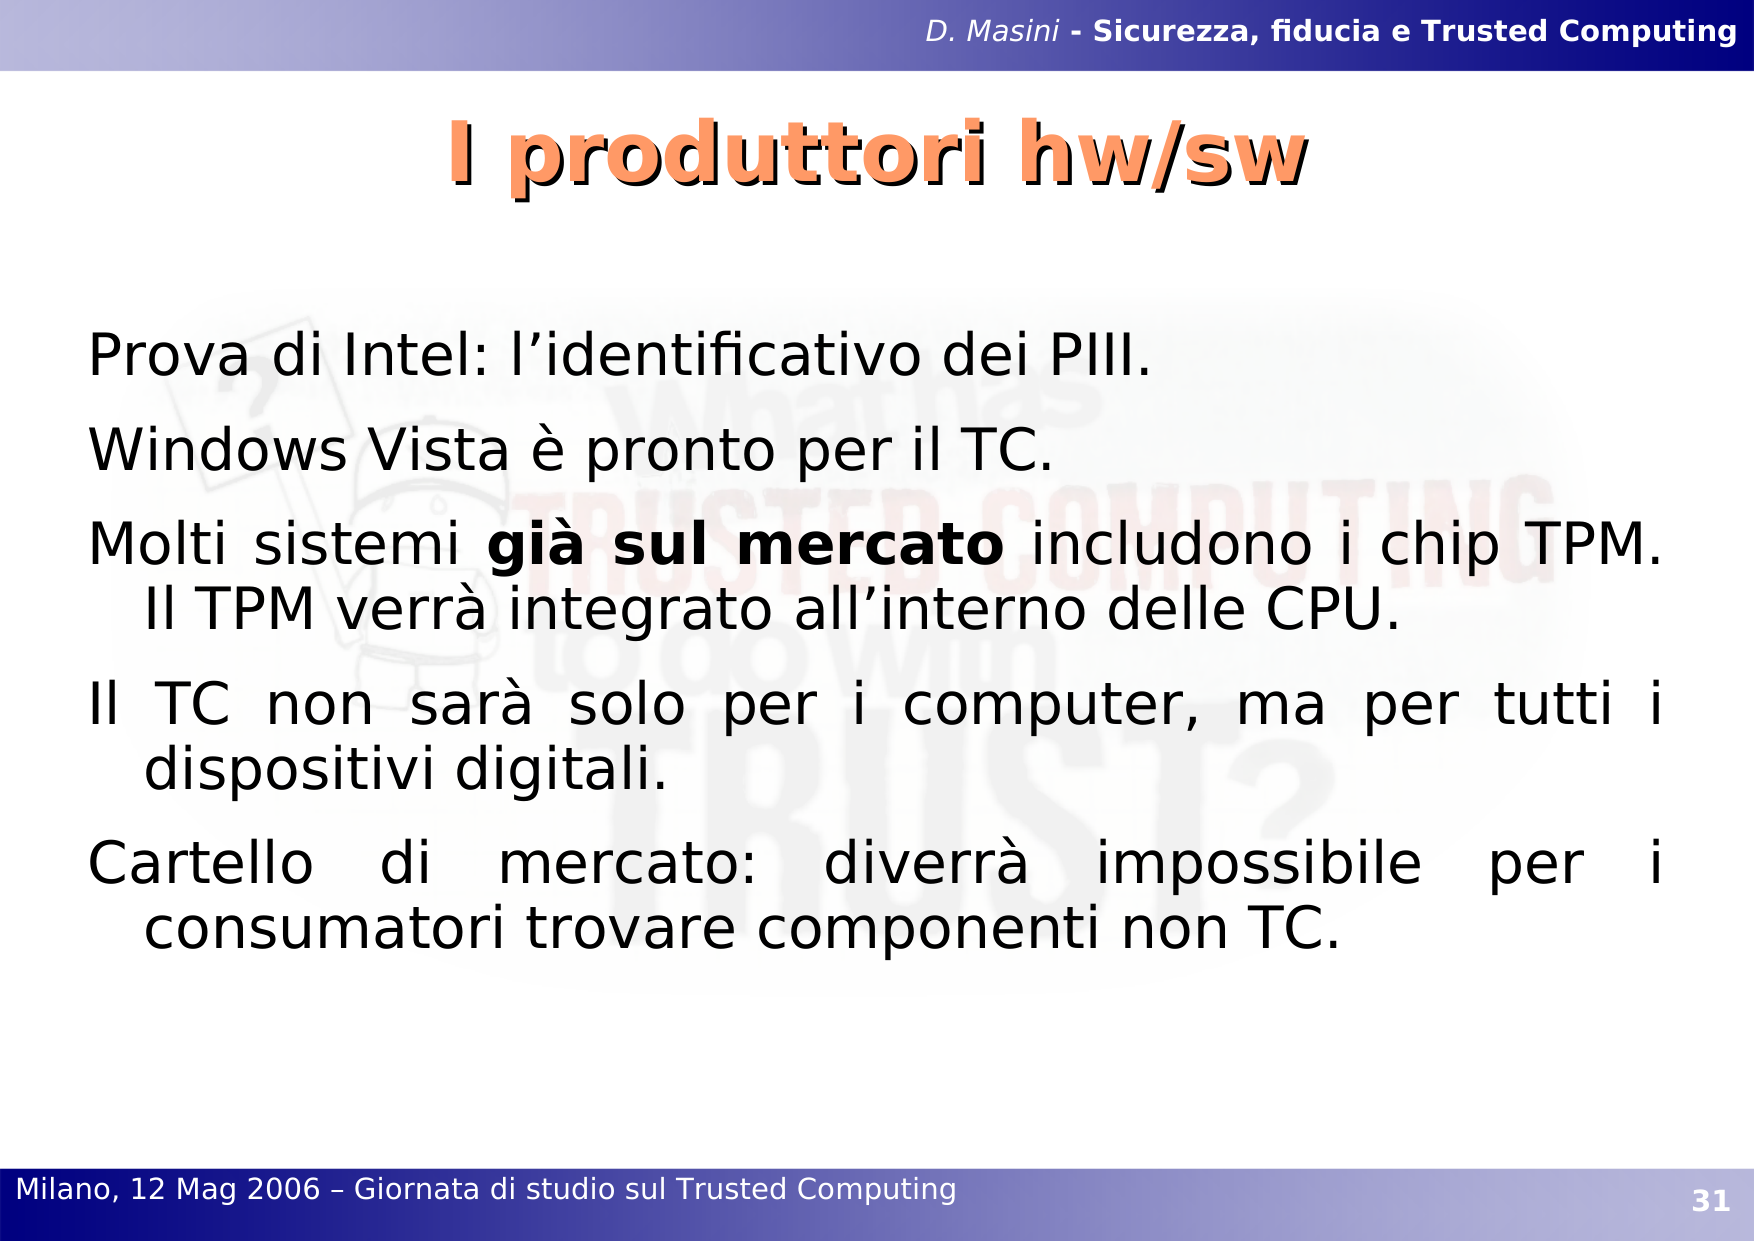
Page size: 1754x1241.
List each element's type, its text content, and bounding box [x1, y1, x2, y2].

text_box <numero> [1641, 1185, 1732, 1223]
title I produttori hw/sw [87, 49, 1667, 257]
list Prova di Intel: l’identificativo dei PIII. Windows Vista è pronto per il TC. Molti sistemi già sul mercato includono i chip TPM. Il TPM verrà integrato all’interno delle CPU. Il TC non sarà solo per i computer, ma per tutti i dispositivi digitali. Cartello di mercato: diverrà impossibile per i consumatori trovare componenti non TC. [87, 323, 1667, 1146]
text_box D. Masini - Sicurezza, fiducia e Trusted Computing [602, 7, 1754, 63]
picture [0, 0, 1754, 1241]
text_box Milano, 12 Mag 2006 – Giornata di studio sul Trusted Computing [0, 1175, 1314, 1234]
